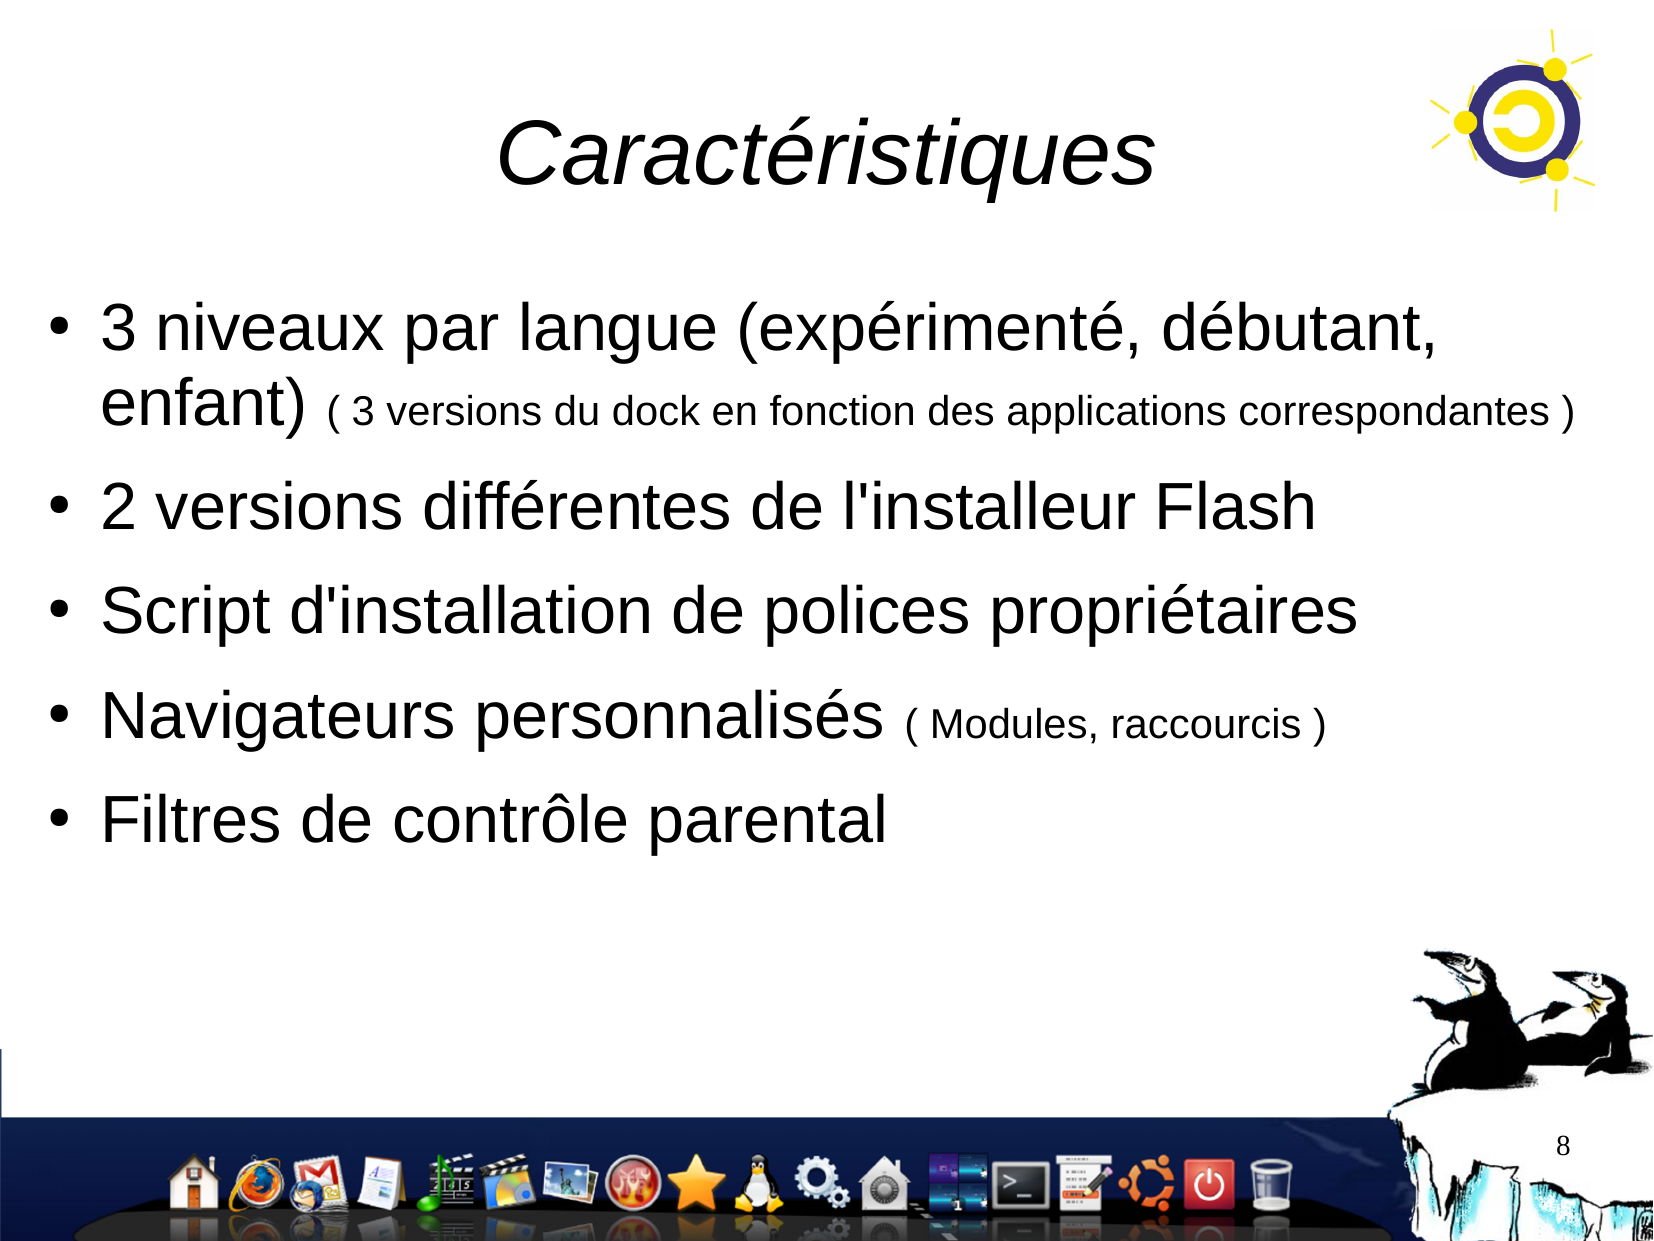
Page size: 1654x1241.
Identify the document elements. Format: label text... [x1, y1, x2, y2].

title Caractéristiques [82, 49, 1571, 257]
list 3 niveaux par langue (expérimenté, débutant, enfant) ( 3 versions du dock en fonction des applications correspondantes ) 2 versions différentes de l'installeur Flash Script d'installation de polices propriétaires Navigateurs personnalisés ( Modules, raccourcis ) Filtres de contrôle parental [29, 290, 1625, 1109]
picture [0, 29, 1653, 1241]
